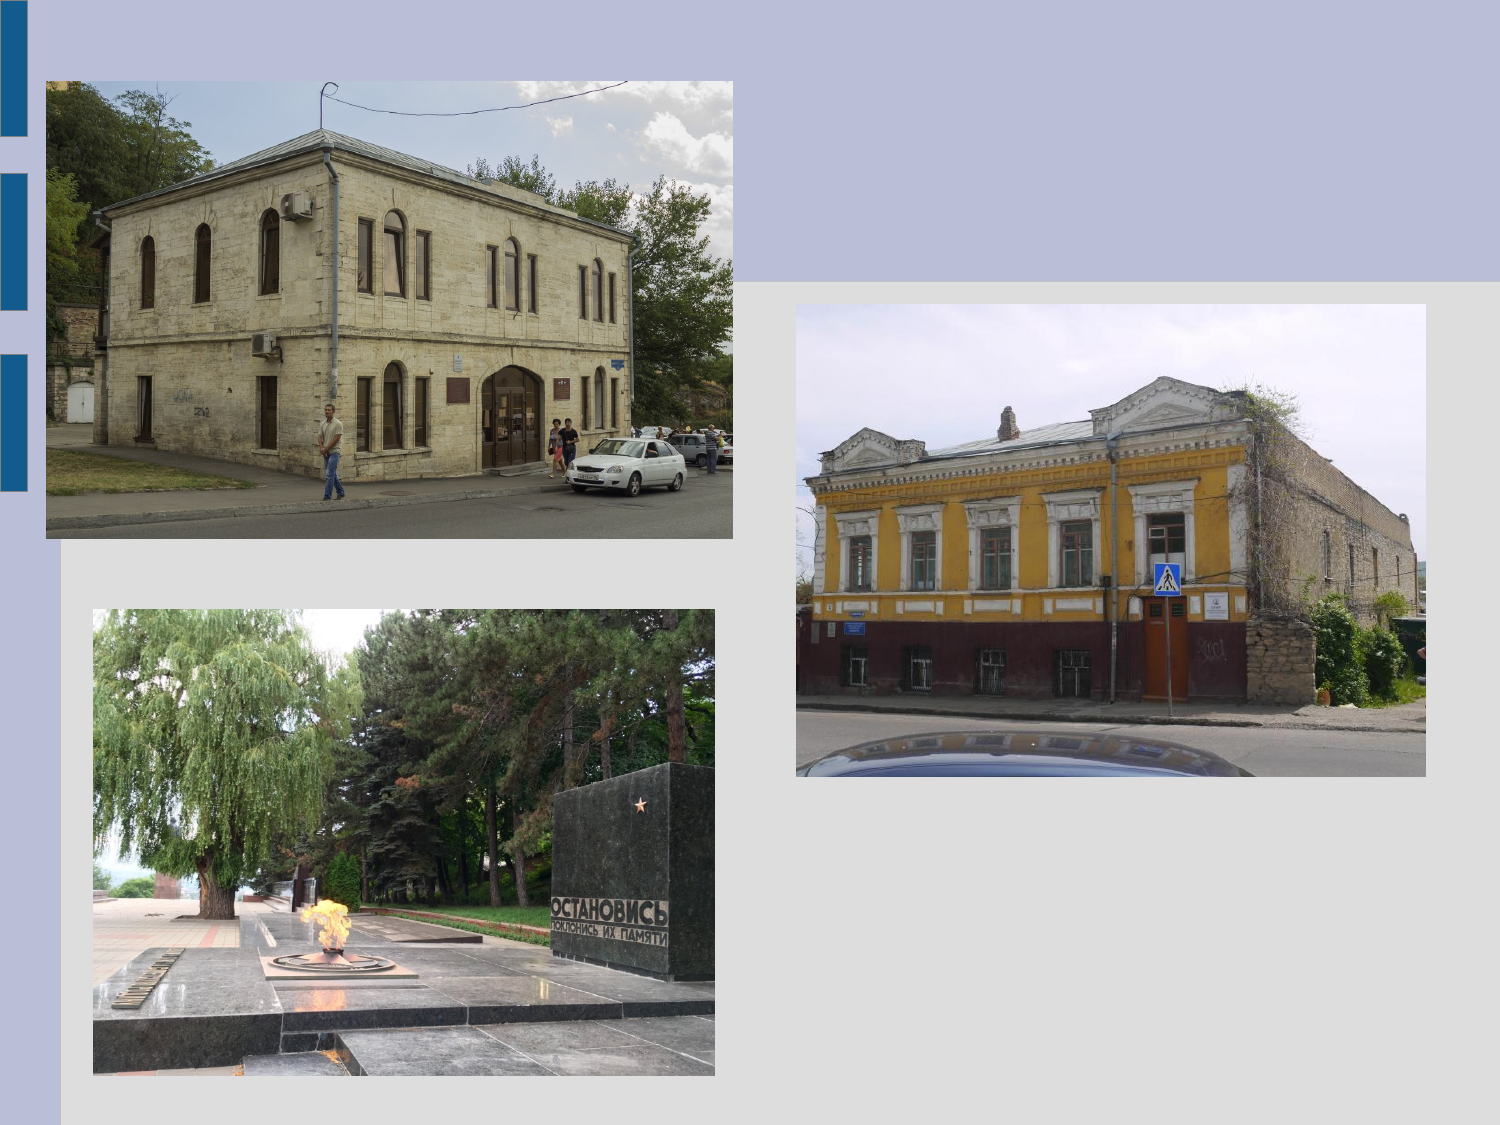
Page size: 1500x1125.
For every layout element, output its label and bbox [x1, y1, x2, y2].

picture [93, 609, 715, 1076]
picture [796, 304, 1426, 777]
picture [46, 81, 733, 539]
